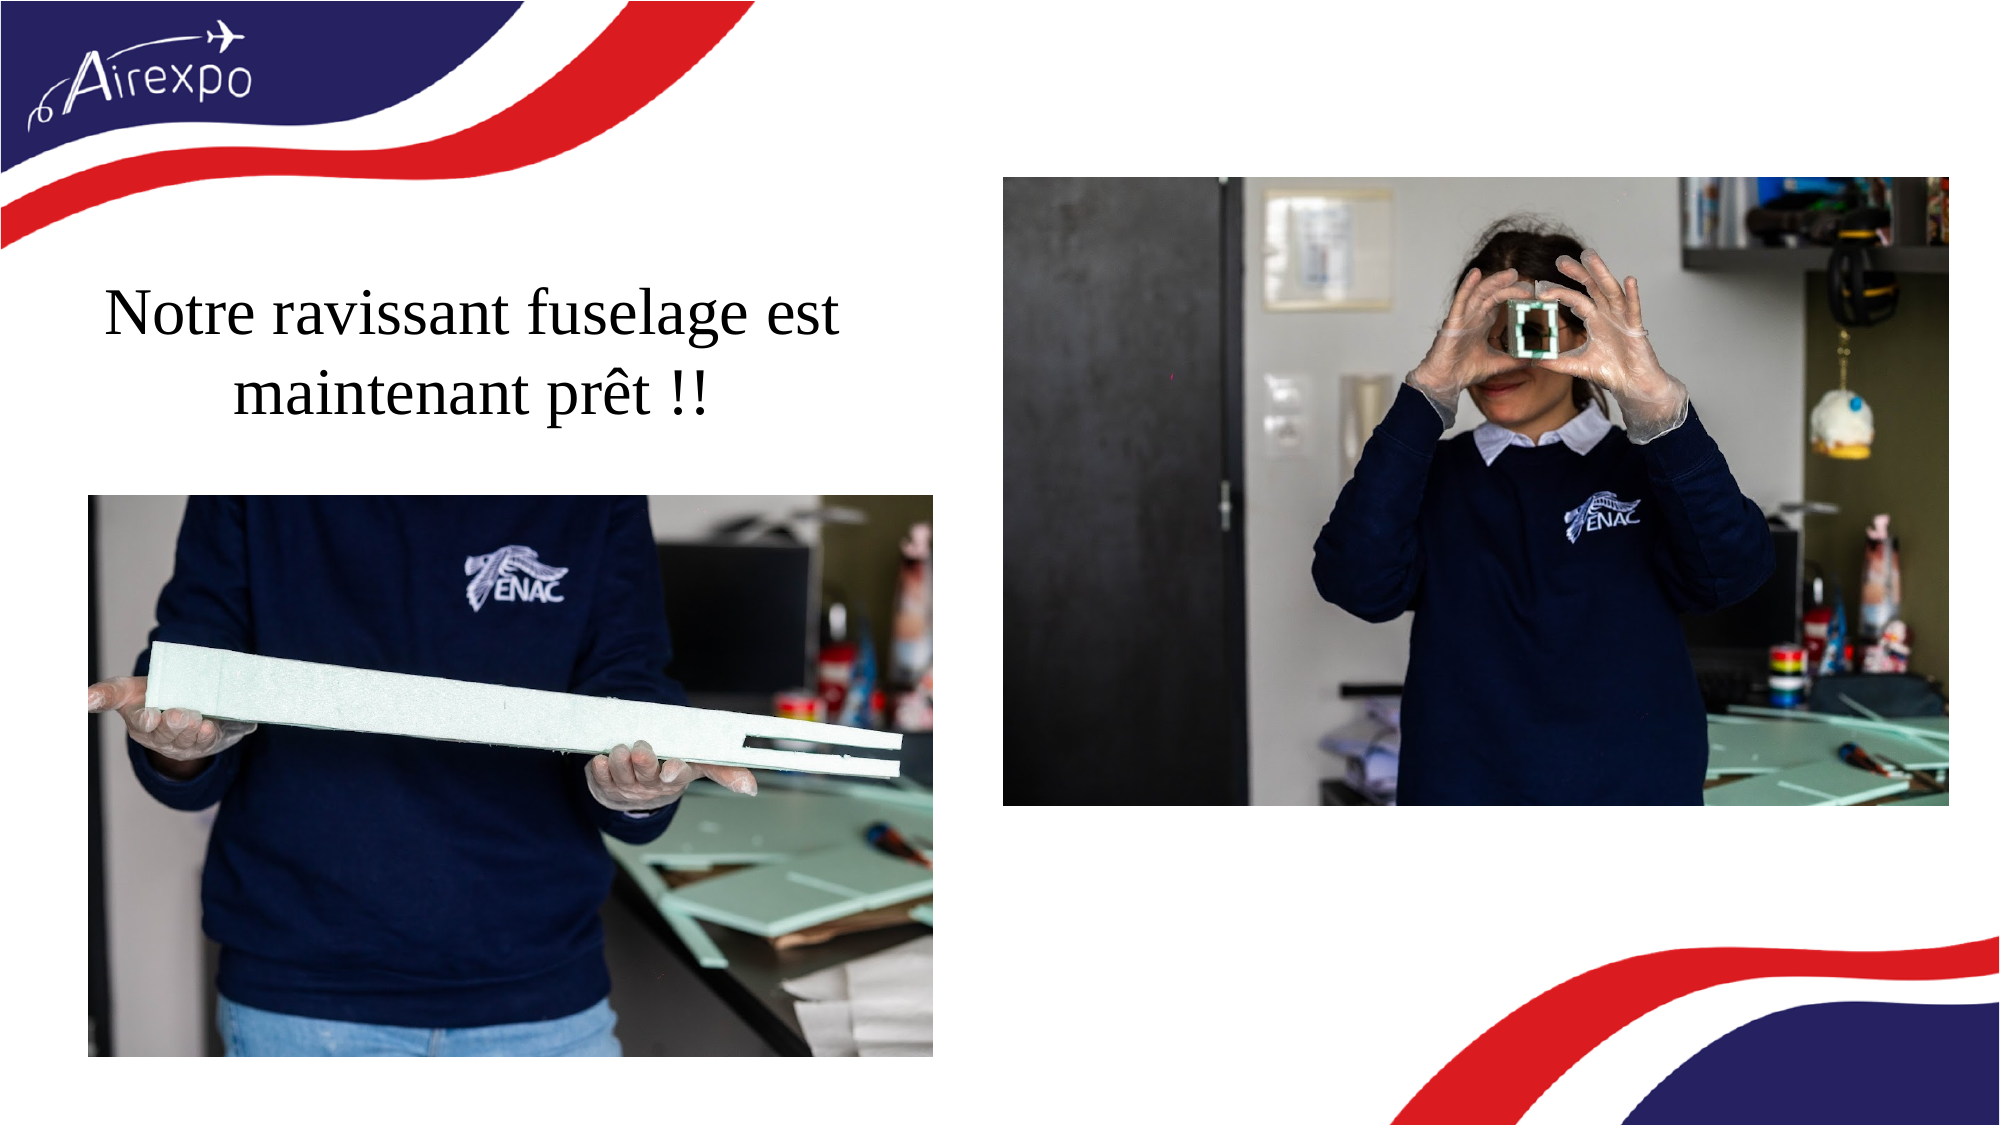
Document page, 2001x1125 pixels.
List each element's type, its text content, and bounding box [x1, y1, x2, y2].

picture [1376, 877, 2000, 1125]
picture [1003, 177, 1949, 806]
subtitle Notre ravissant fuselage est maintenant prêt !! [0, 259, 946, 532]
picture [0, 1, 769, 259]
picture [88, 495, 933, 1057]
